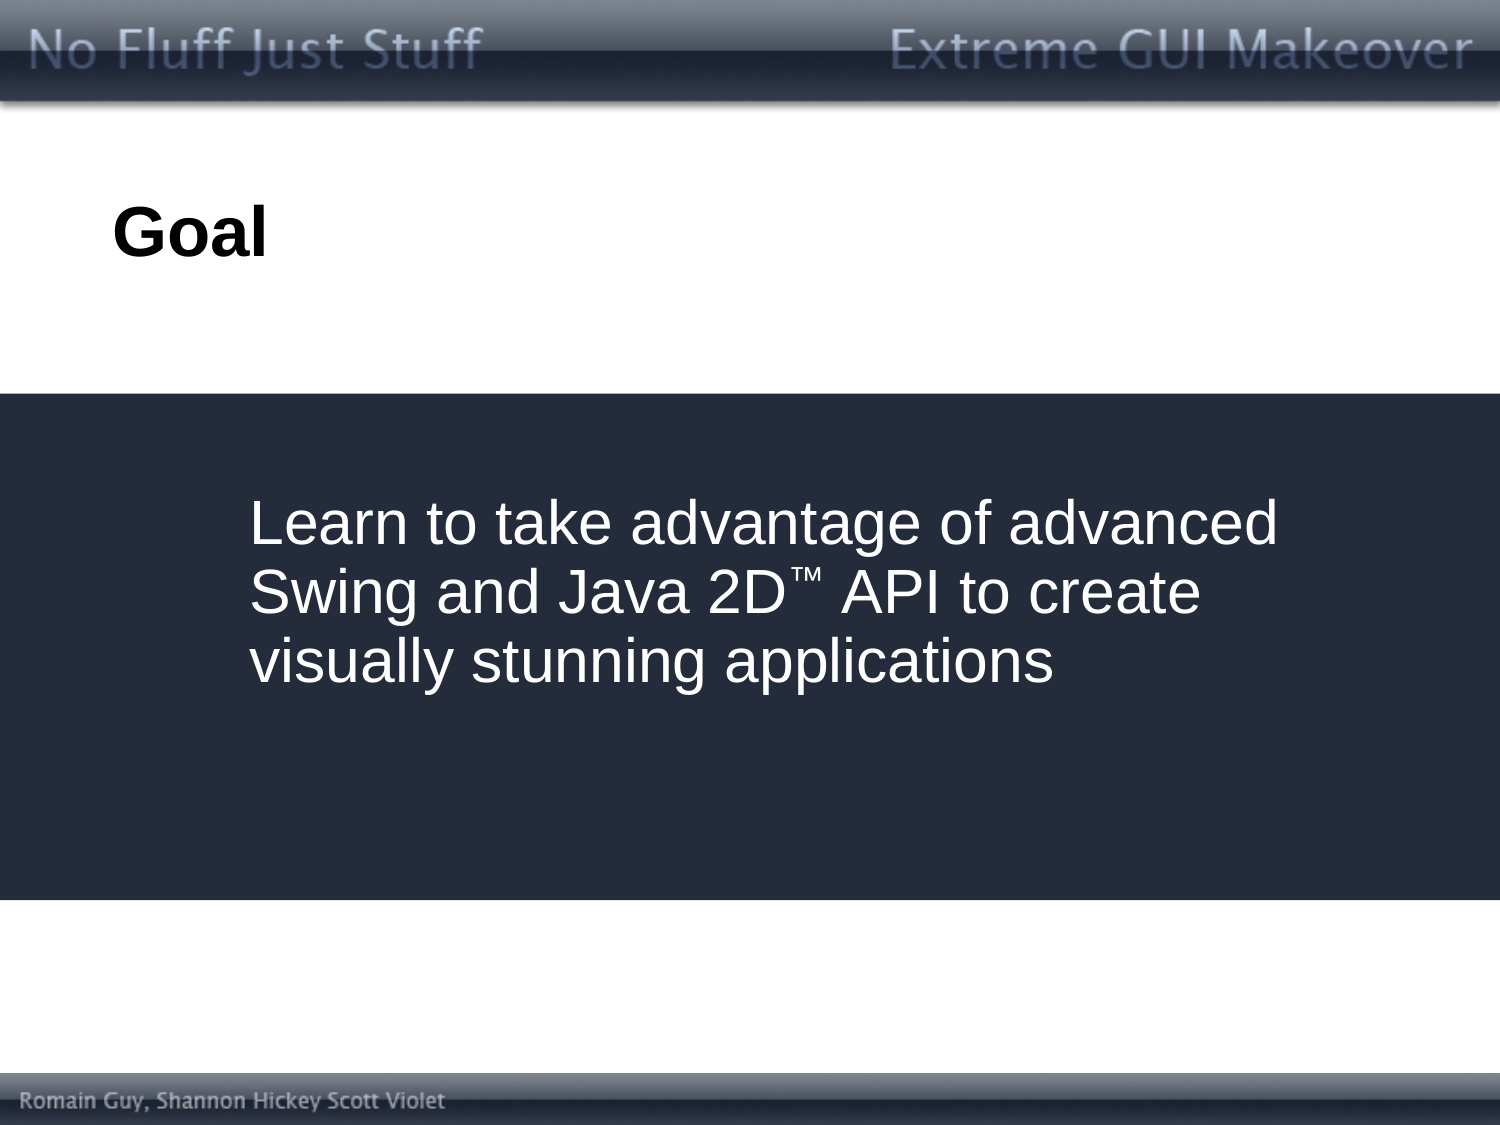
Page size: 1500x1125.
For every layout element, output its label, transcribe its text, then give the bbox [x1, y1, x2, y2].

picture [0, 1073, 1500, 1125]
text_box [0, 393, 1500, 901]
picture [0, 0, 1500, 114]
title Goal [112, 120, 1417, 271]
text_box Learn to take advantage of advanced Swing and Java 2D™ API to create visually stunning applications [186, 459, 1345, 826]
